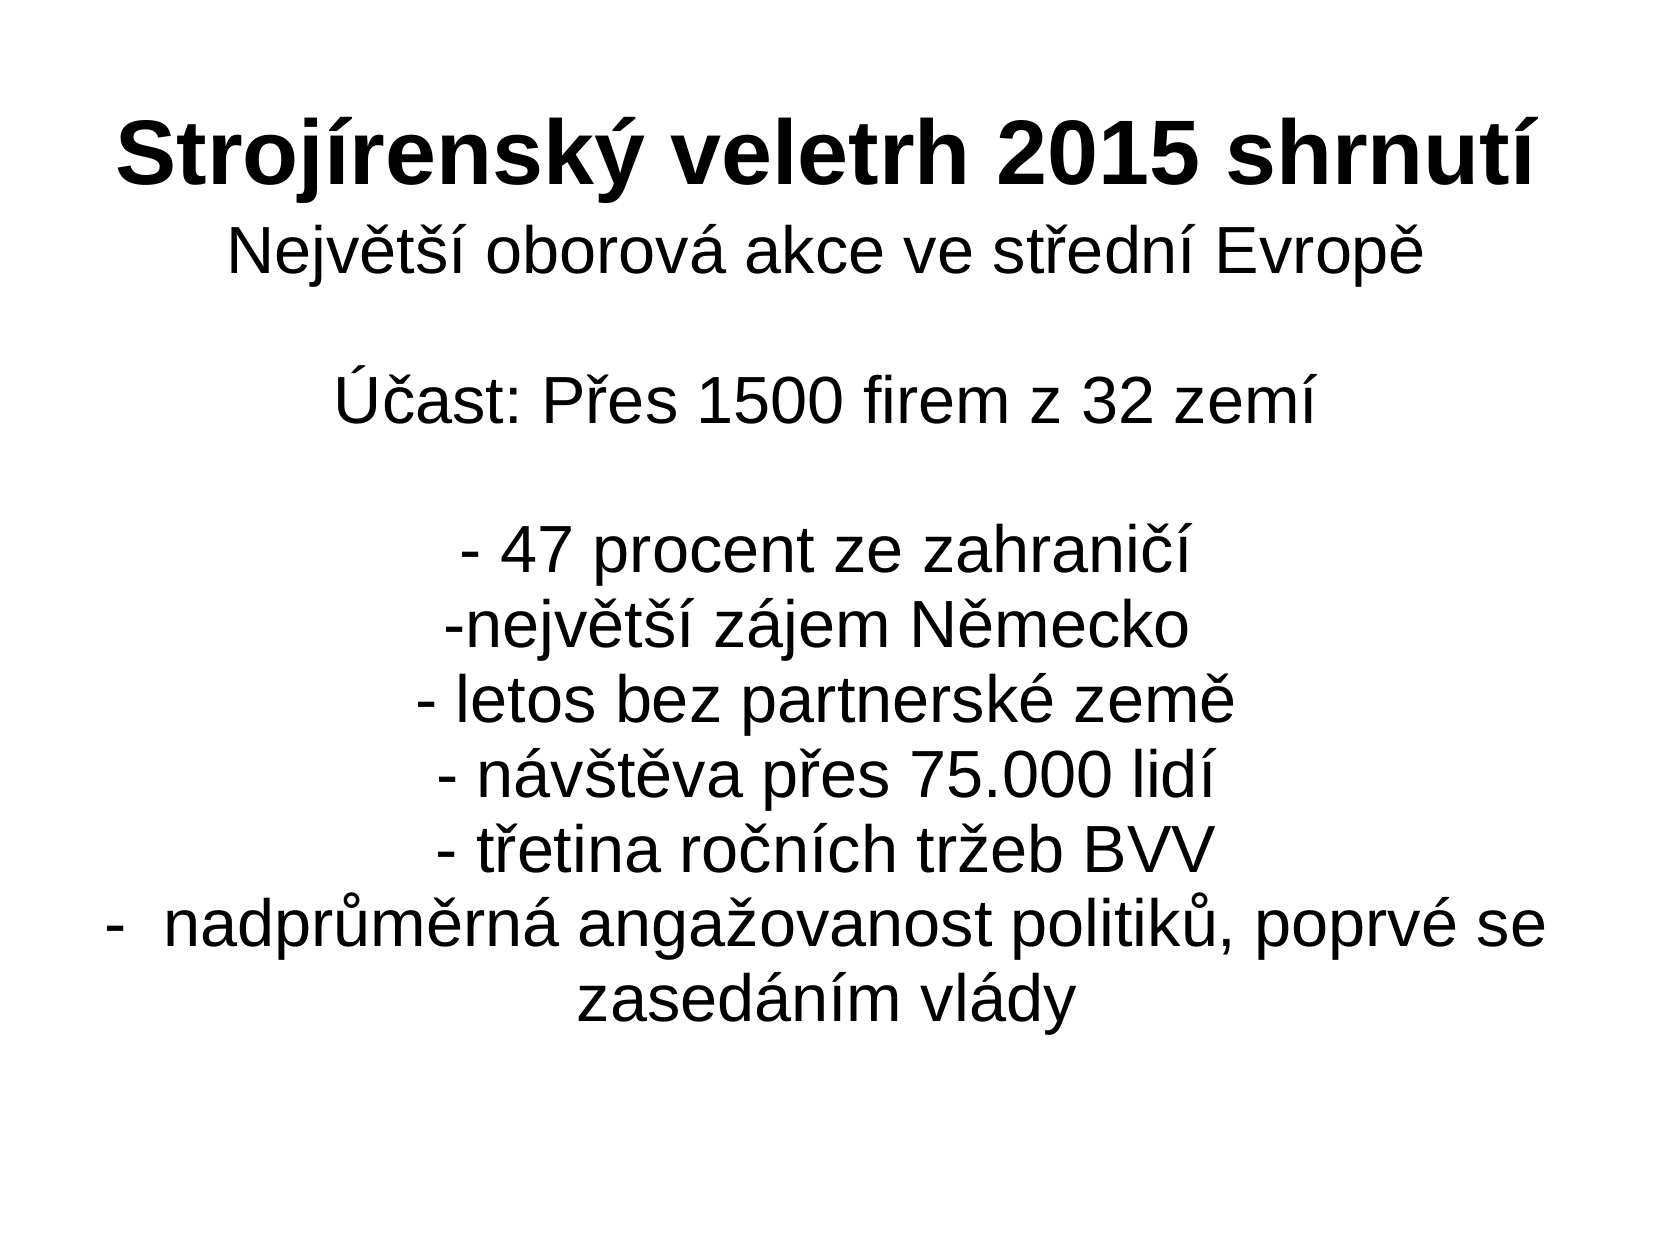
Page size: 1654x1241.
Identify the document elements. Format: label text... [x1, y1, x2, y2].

subtitle Největší oborová akce ve střední Evropě Účast: Přes 1500 firem z 32 zemí - 47 procent ze zahraničí -největší zájem Německo - letos bez partnerské země - návštěva přes 75.000 lidí - třetina ročních tržeb BVV - nadprůměrná angažovanost politiků, poprvé se zasedáním vlády [82, 213, 1571, 1186]
title Strojírenský veletrh 2015 shrnutí [82, 49, 1571, 213]
